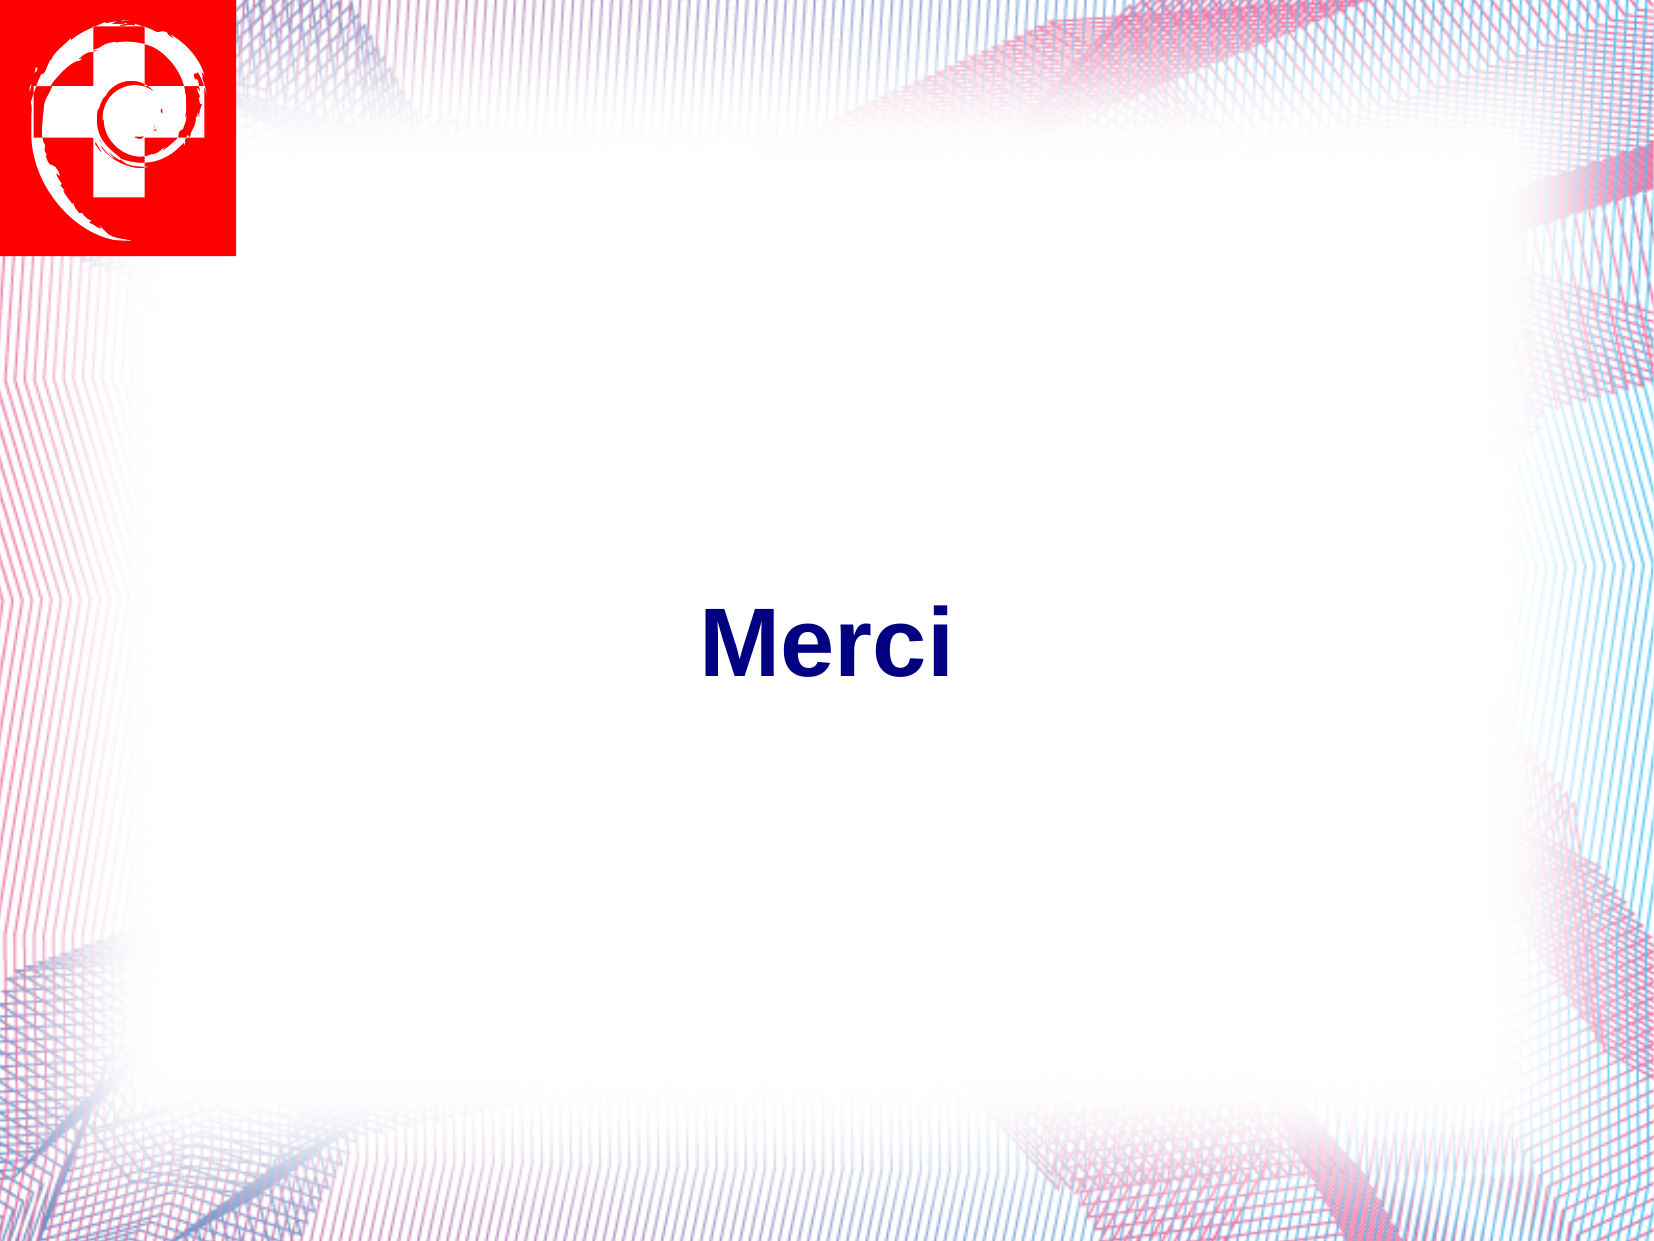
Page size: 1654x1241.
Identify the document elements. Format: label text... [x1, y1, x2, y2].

picture [0, 0, 1654, 1241]
title Merci [82, 539, 1571, 747]
